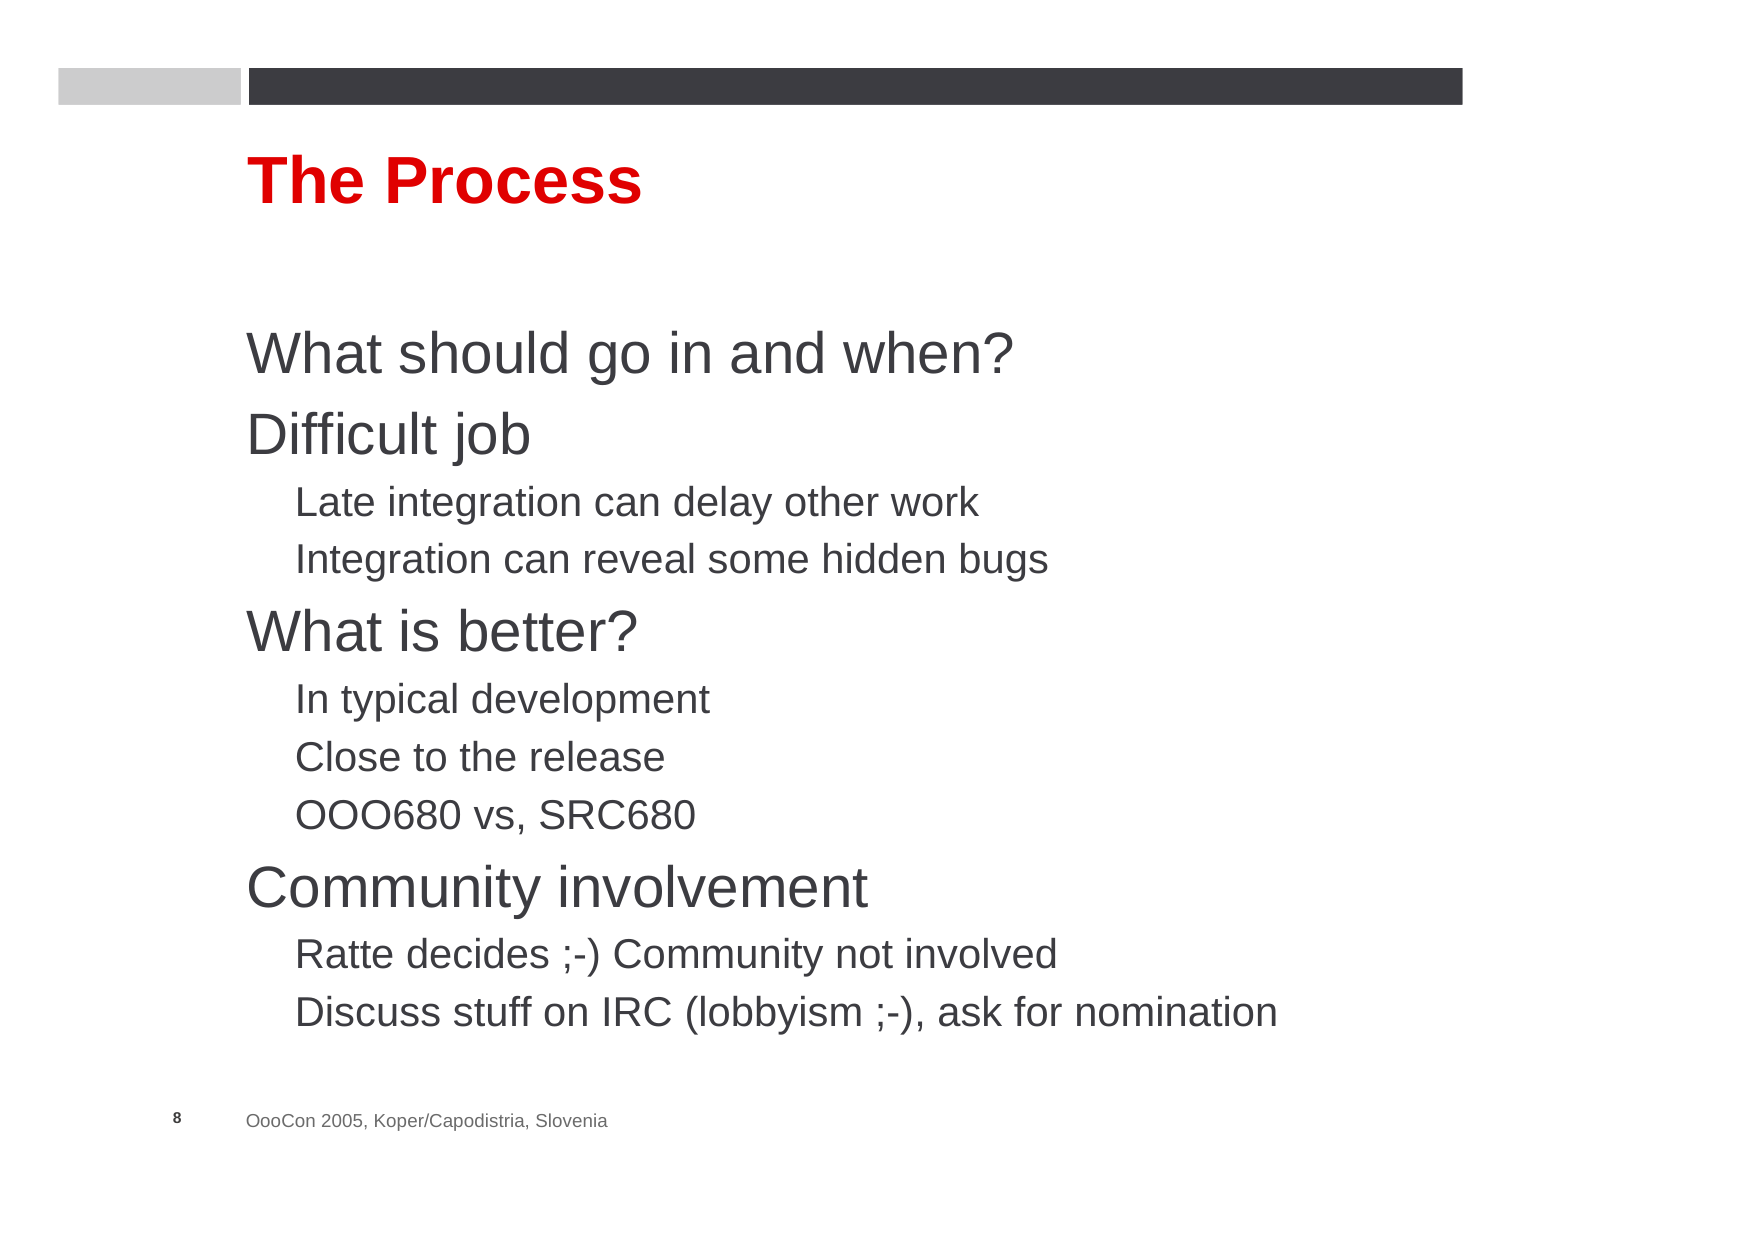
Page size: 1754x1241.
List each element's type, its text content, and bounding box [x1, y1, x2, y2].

list What should go in and when? Difficult job Late integration can delay other work Integration can reveal some hidden bugs What is better? In typical development Close to the release OOO680 vs, SRC680 Community involvement Ratte decides ;-) Community not involved Discuss stuff on IRC (lobbyism ;-), ask for nomination [246, 304, 1600, 1034]
title The Process [247, 100, 1581, 263]
